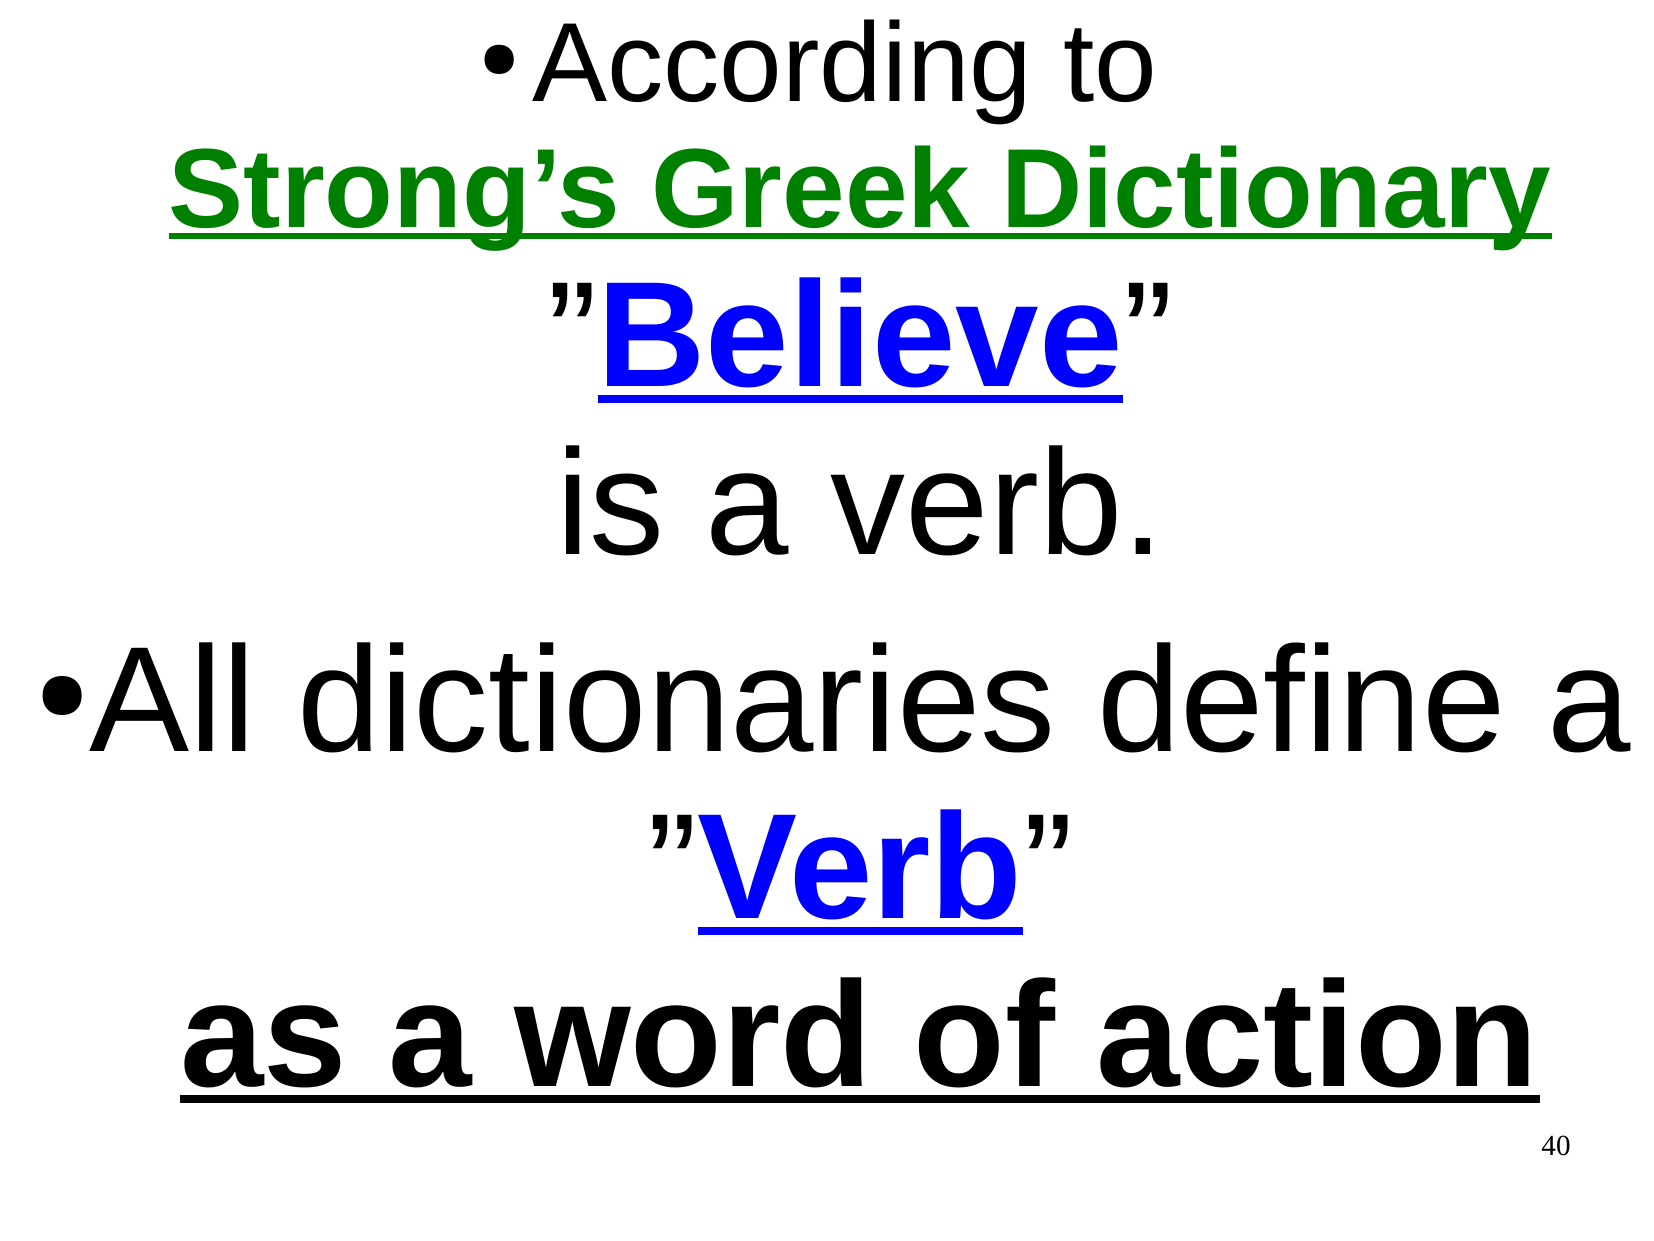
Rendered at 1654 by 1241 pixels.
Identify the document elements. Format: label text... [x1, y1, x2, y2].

list According to Strong’s Greek Dictionary ”Believe” is a verb. All dictionaries define a ”Verb” as a word of action [0, 0, 1651, 1238]
